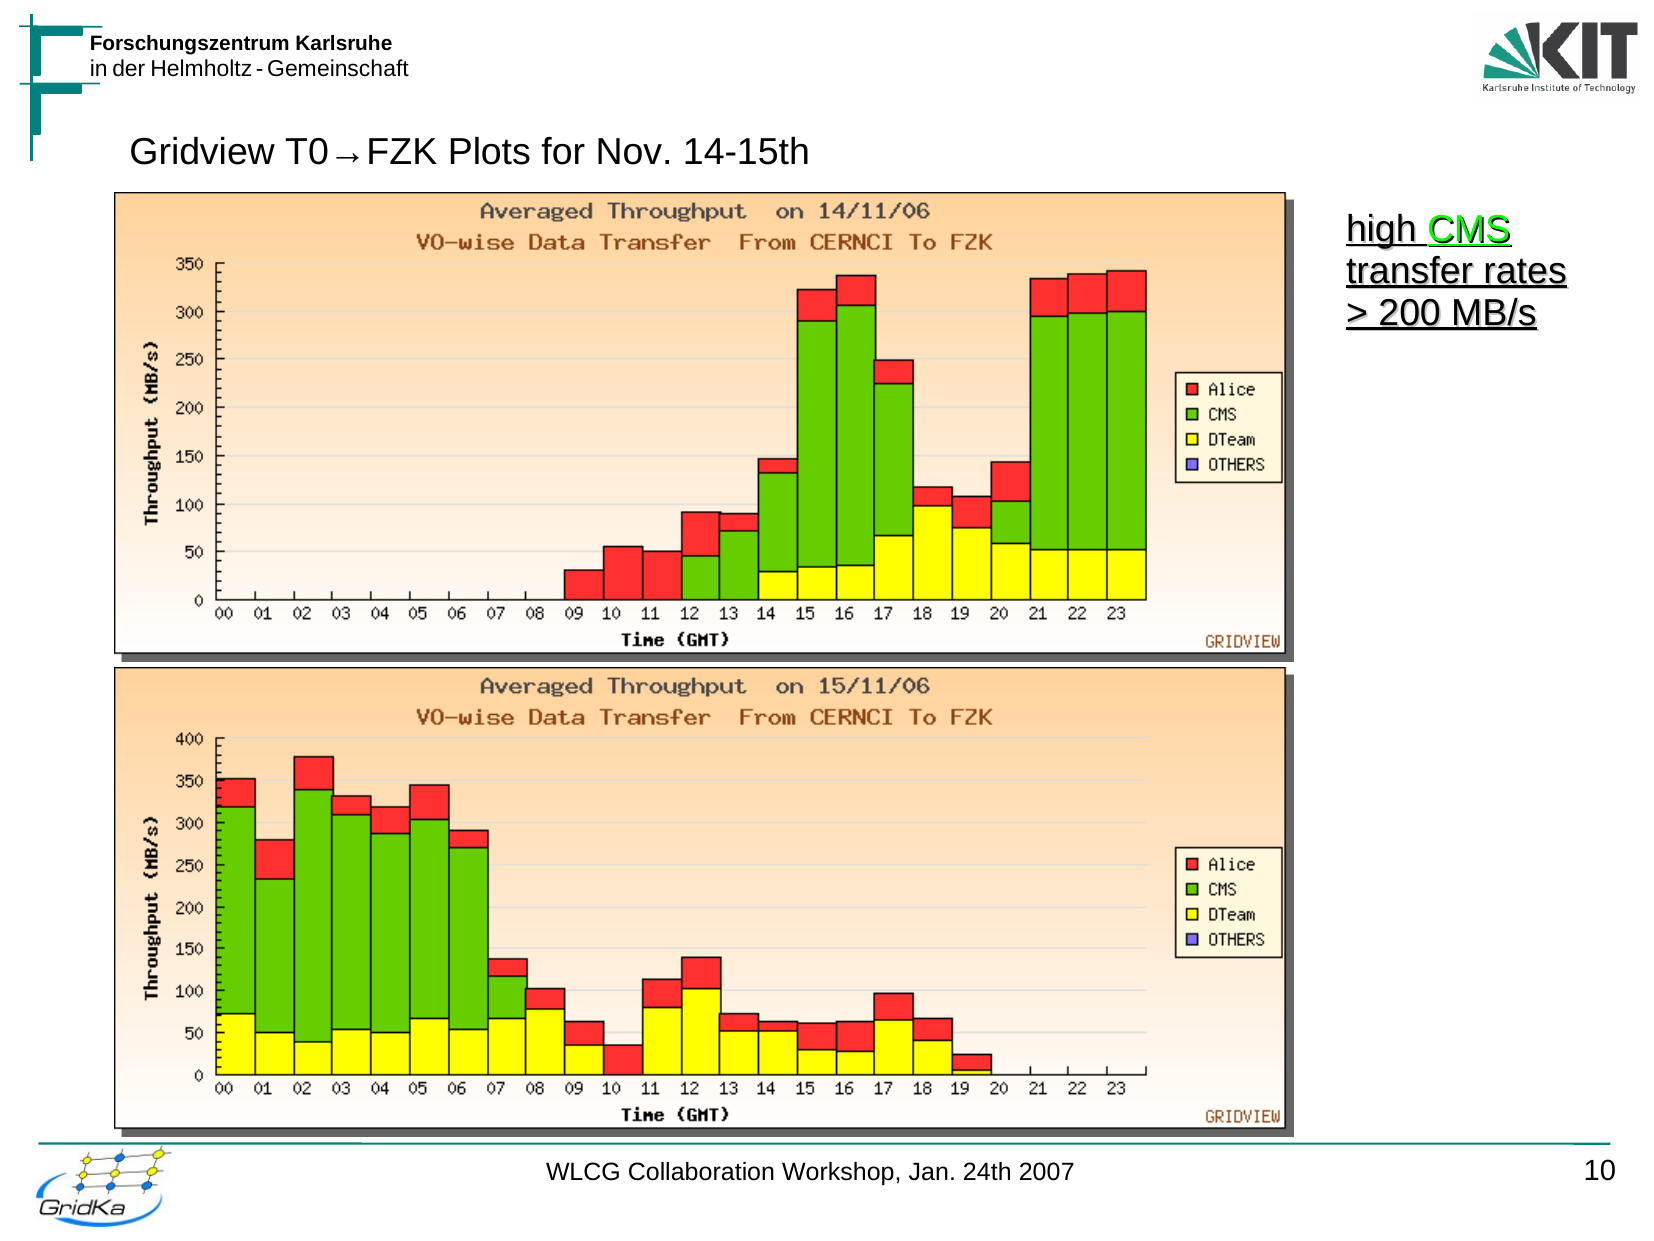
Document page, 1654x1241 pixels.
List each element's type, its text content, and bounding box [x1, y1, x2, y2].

picture [1470, 11, 1641, 102]
picture [114, 667, 1294, 1137]
picture [114, 192, 1294, 662]
picture [36, 1145, 172, 1227]
text_box Gridview T0→FZK Plots for Nov. 14-15th [114, 122, 825, 180]
text_box high CMS transfer rates > 200 MB/s [1331, 200, 1582, 341]
